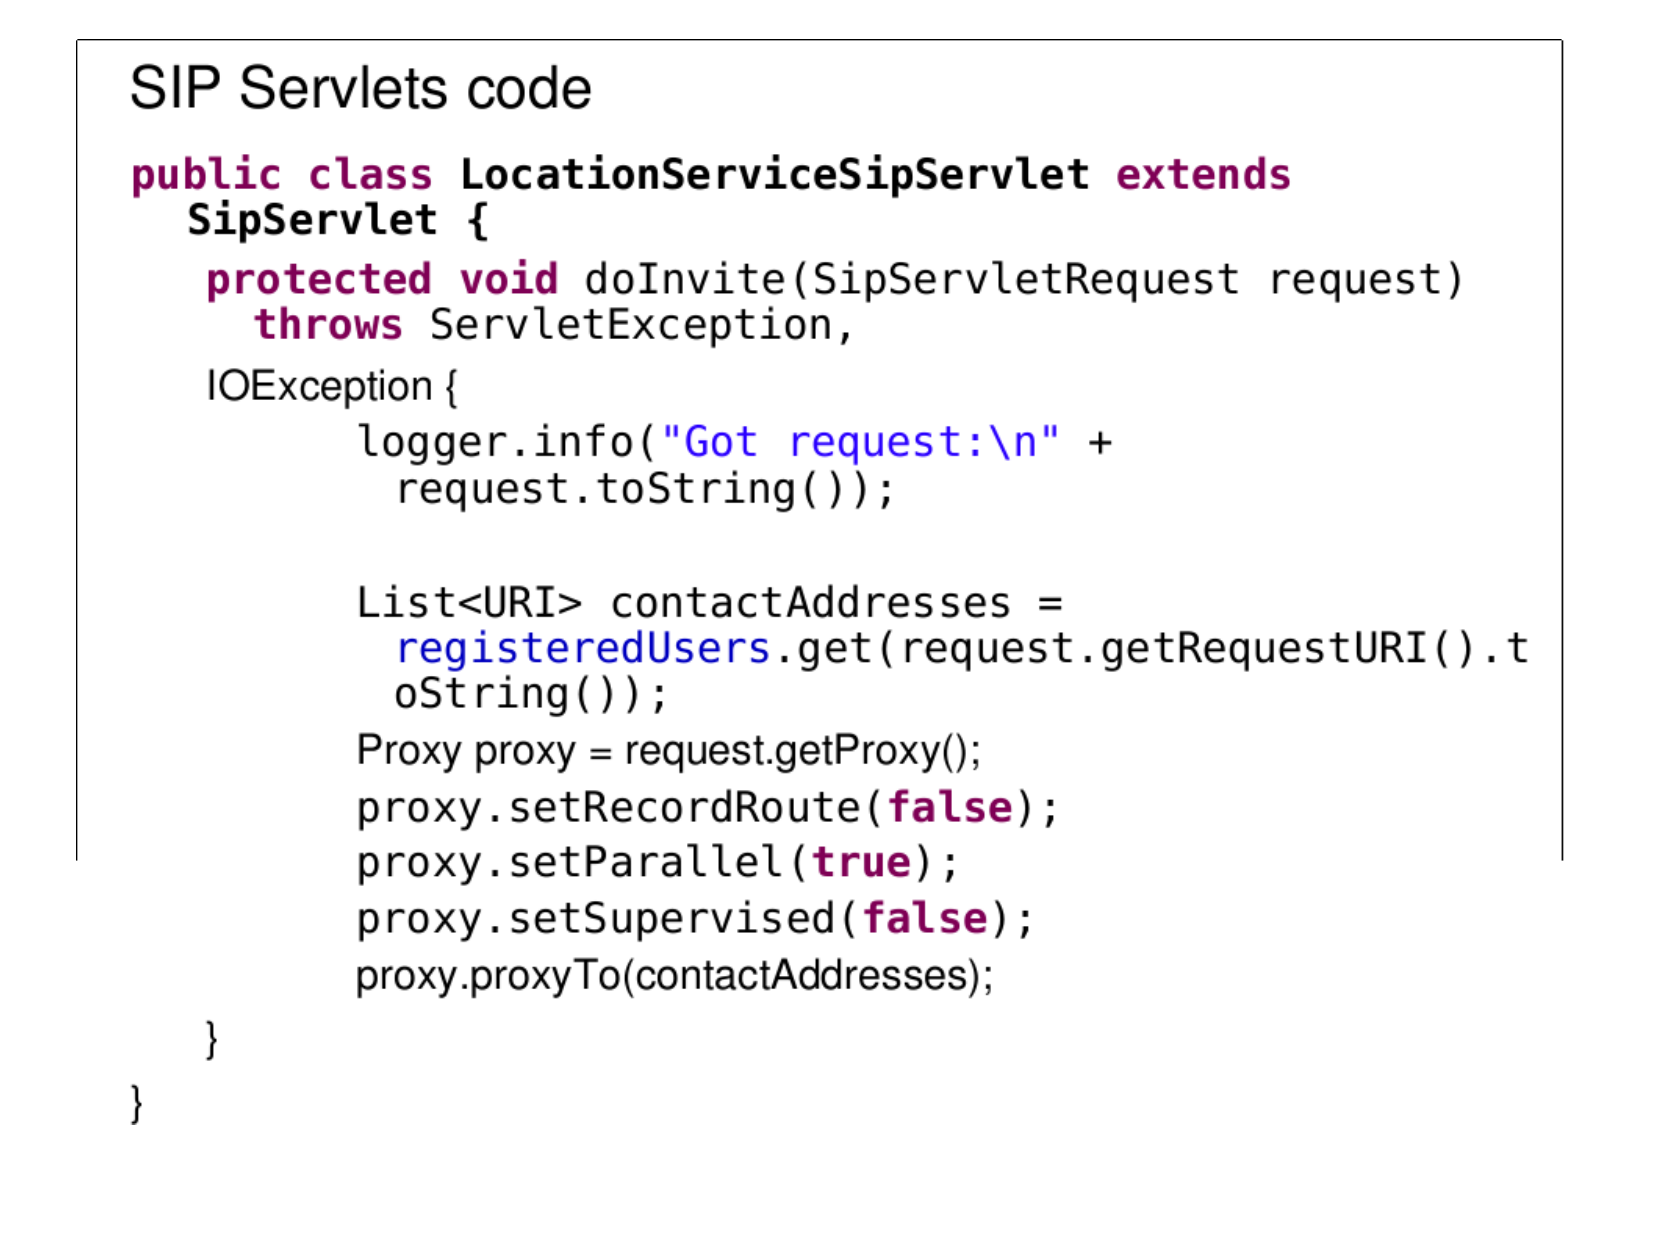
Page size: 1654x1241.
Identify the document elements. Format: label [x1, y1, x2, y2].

picture [76, 39, 1576, 1126]
